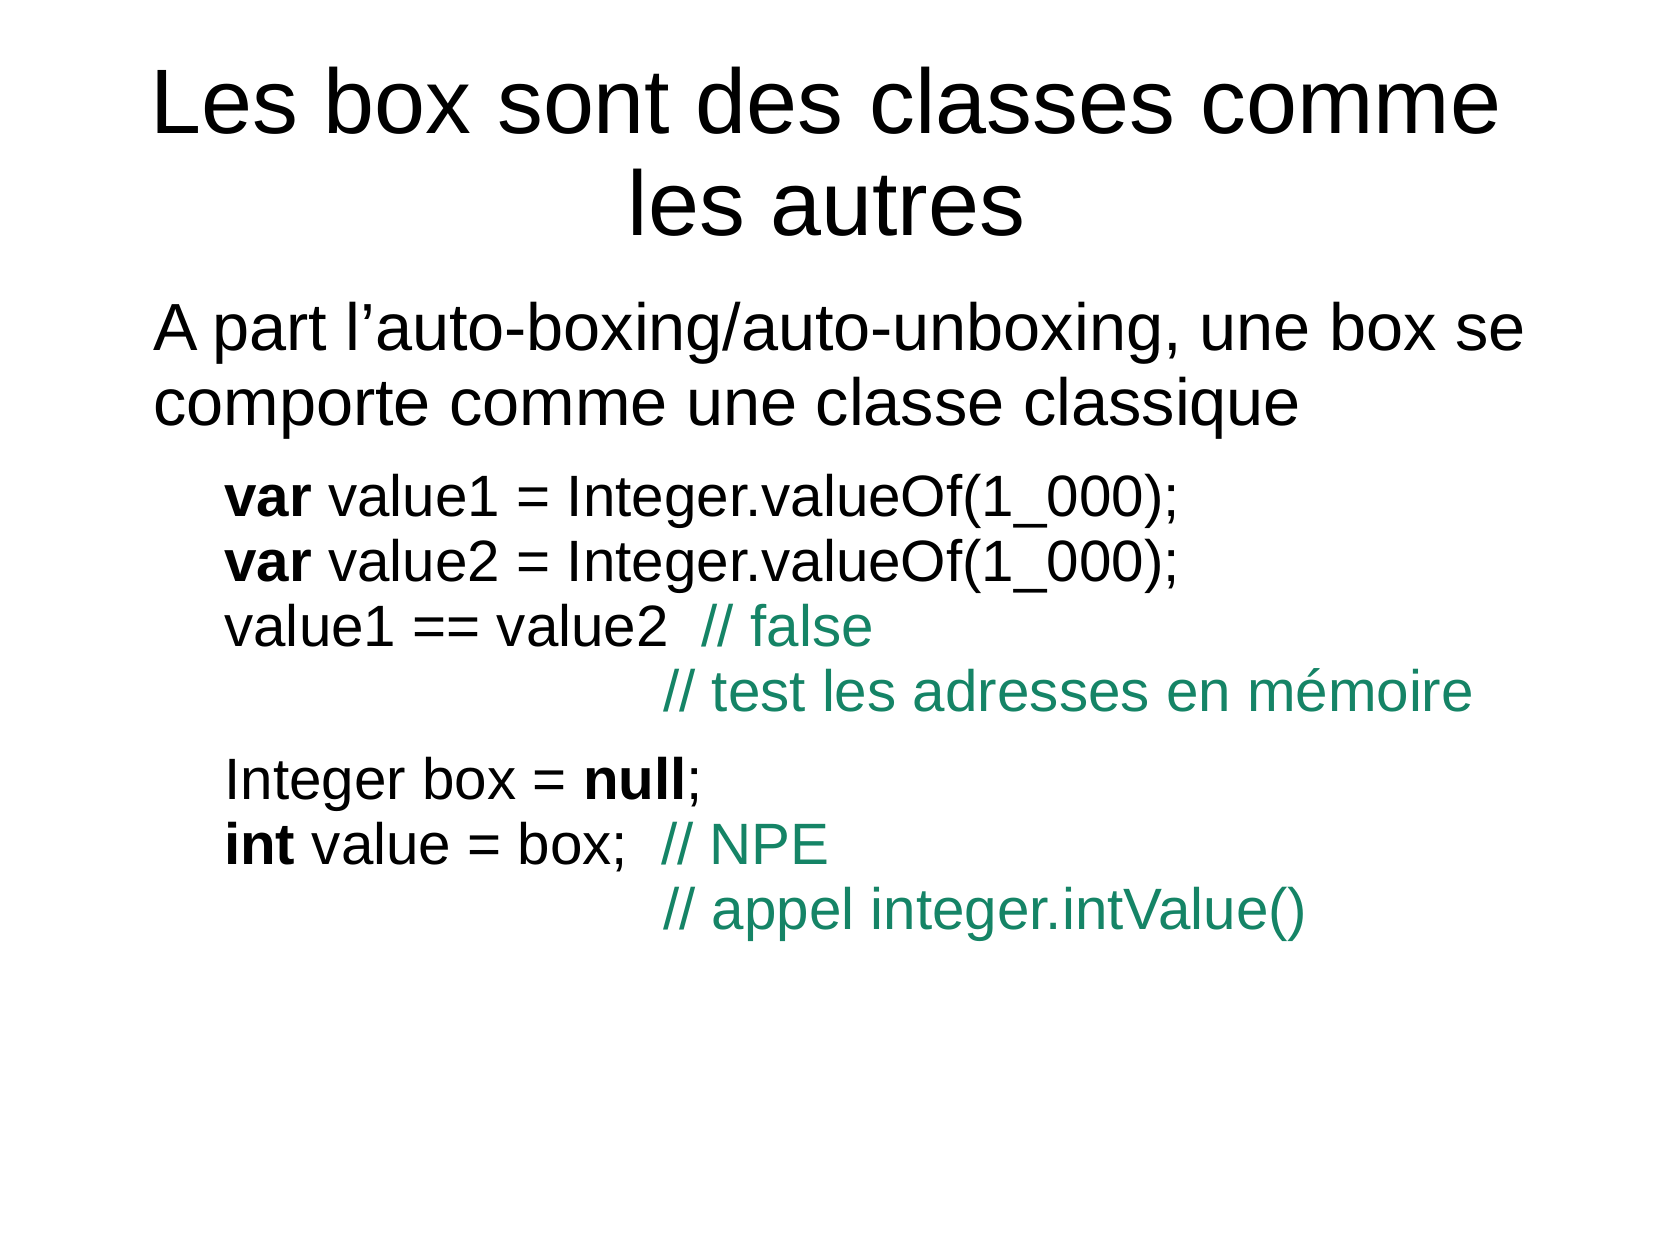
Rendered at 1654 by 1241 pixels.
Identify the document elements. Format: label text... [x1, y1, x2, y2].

list A part l’auto-boxing/auto-unboxing, une box se comporte comme une classe classique var value1 = Integer.valueOf(1_000); var value2 = Integer.valueOf(1_000); value1 == value2 // false // test les adresses en mémoire Integer box = null; int value = box; // NPE // appel integer.intValue() [82, 290, 1571, 1096]
title Les box sont des classes comme les autres [82, 49, 1571, 257]
